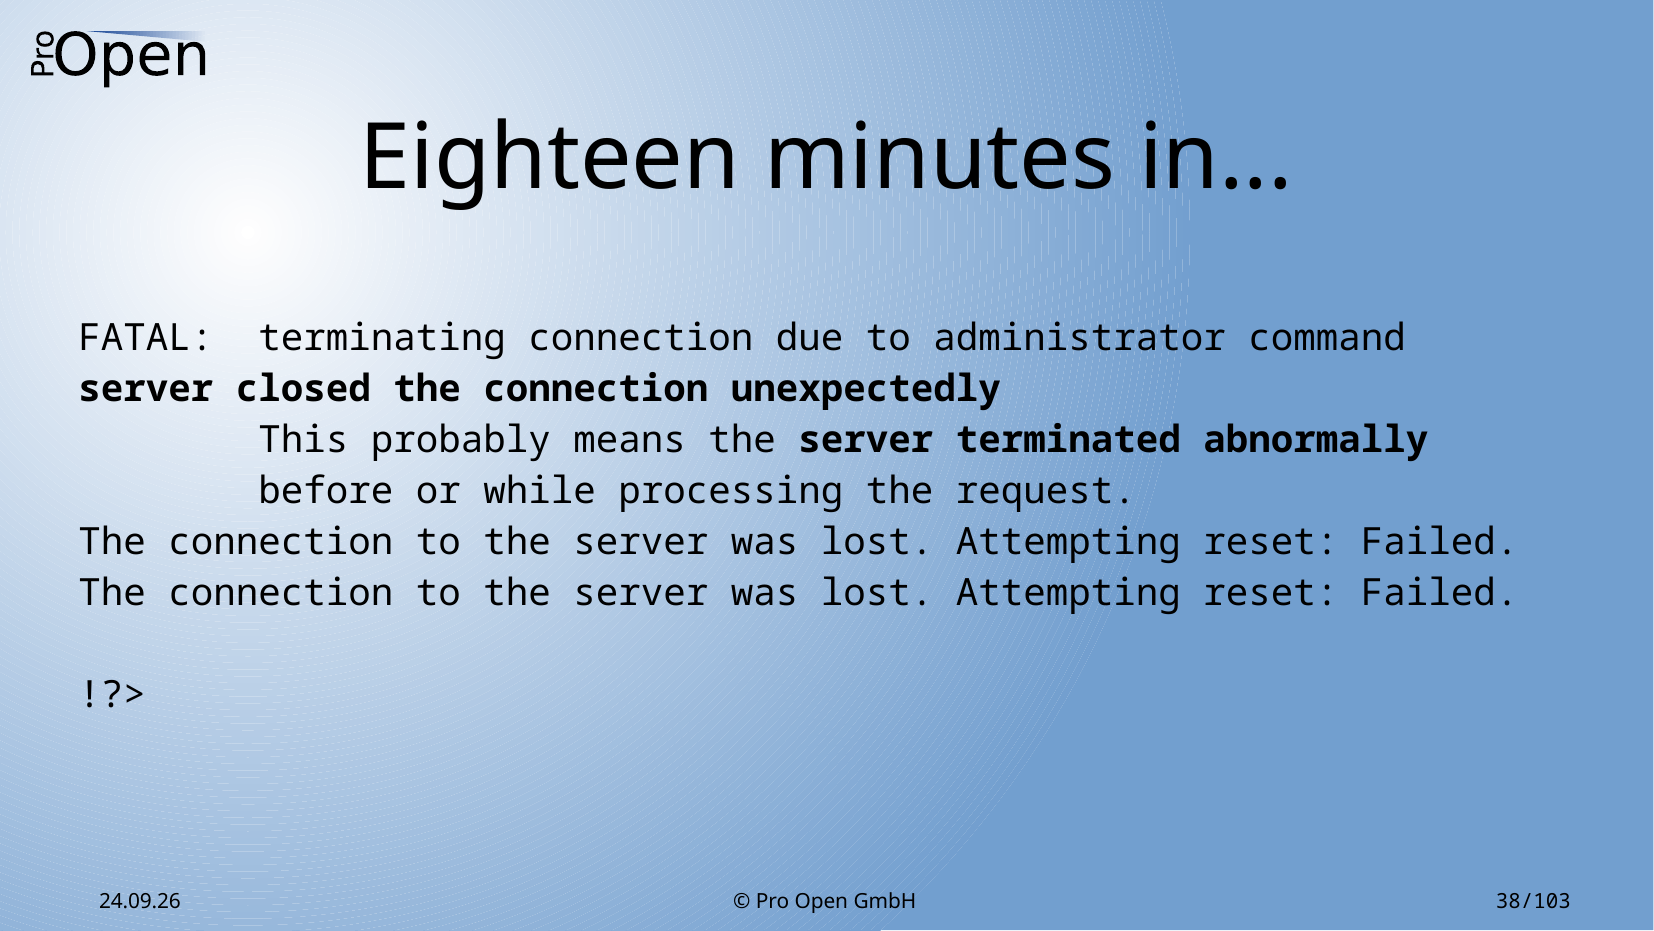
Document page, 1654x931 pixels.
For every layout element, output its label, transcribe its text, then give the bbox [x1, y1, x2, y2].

text_box FATAL: terminating connection due to administrator command server closed the connection unexpectedly This probably means the server terminated abnormally before or while processing the request. The connection to the server was lost. Attempting reset: Failed. The connection to the server was lost. Attempting reset: Failed. !?> [63, 303, 1595, 804]
title Eighteen minutes in... [82, 88, 1571, 218]
